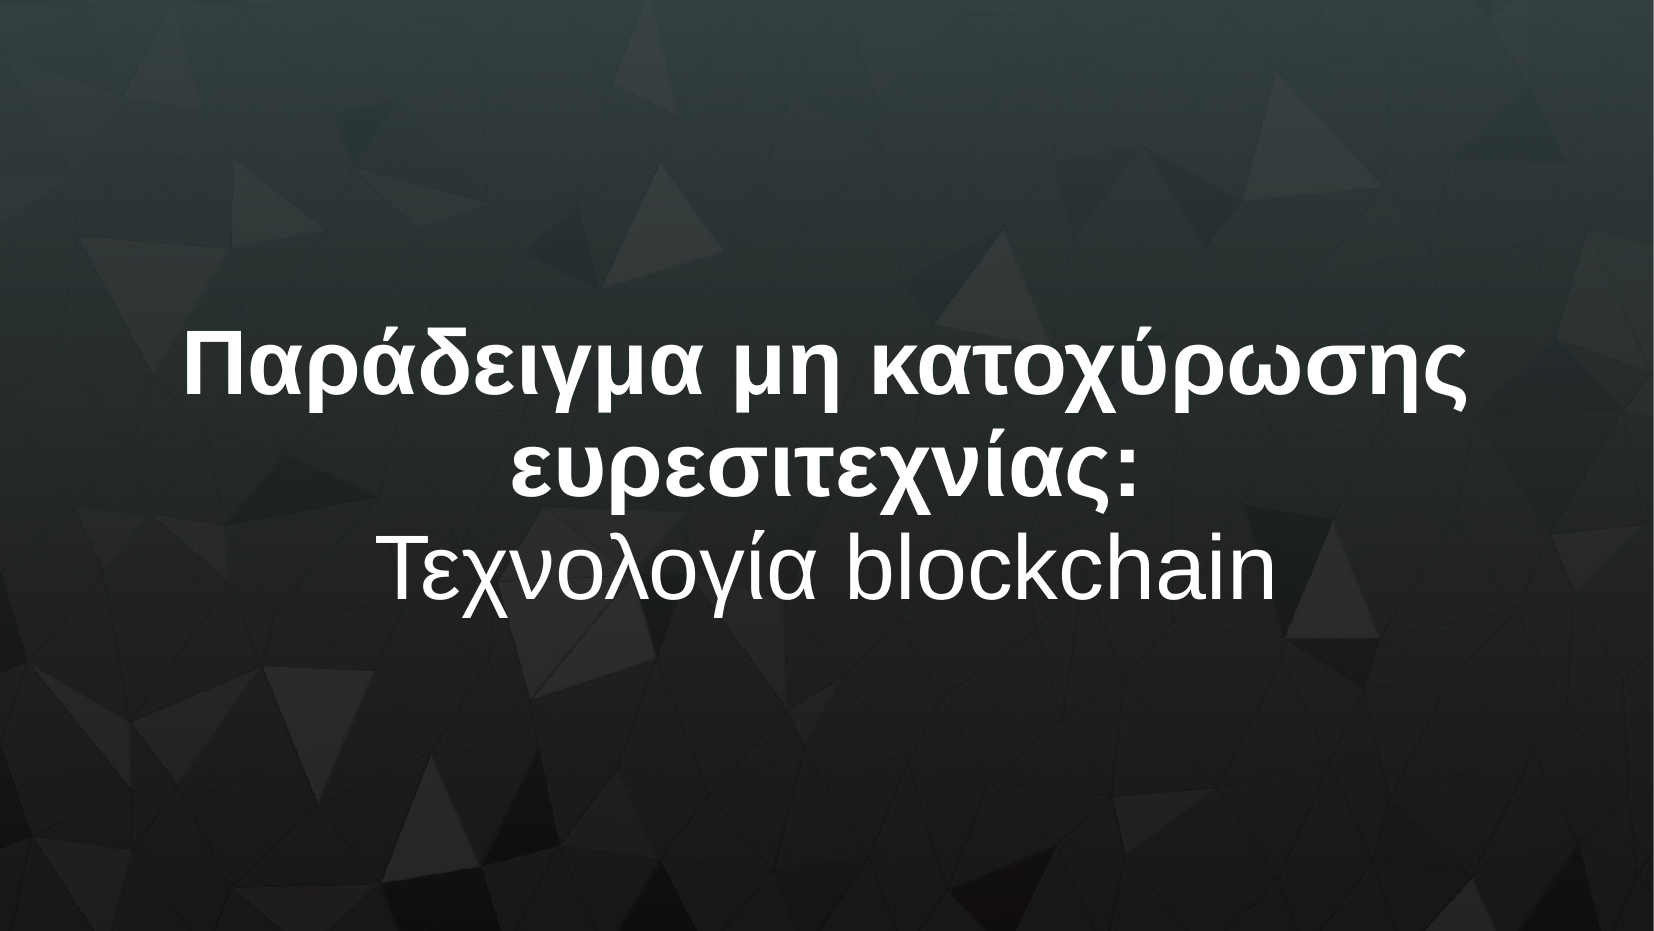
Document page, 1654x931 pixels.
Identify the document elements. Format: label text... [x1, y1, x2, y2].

title Παράδειγμα μη κατοχύρωσης ευρεσιτεχνίας: Τεχνολογία blockchain [82, 311, 1571, 619]
picture [0, 0, 1654, 931]
